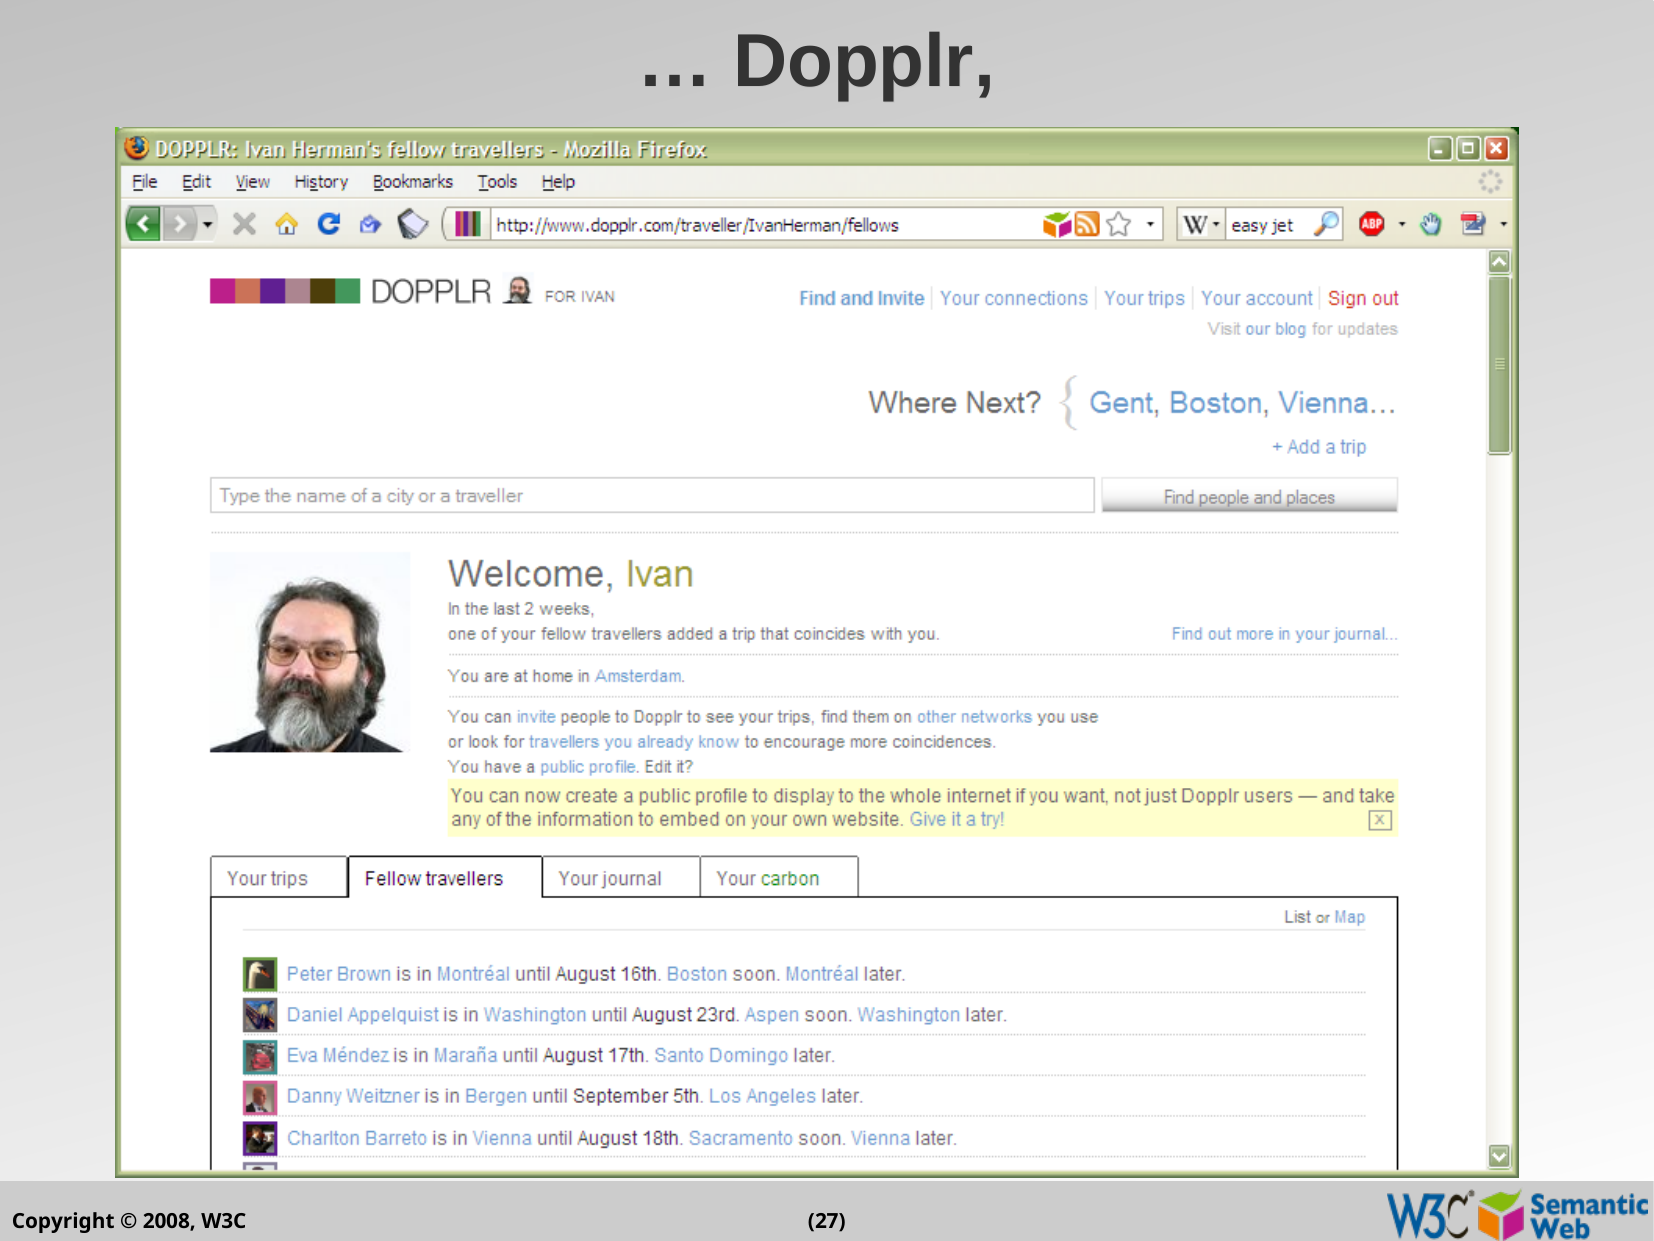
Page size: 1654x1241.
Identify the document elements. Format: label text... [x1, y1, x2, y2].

picture [1387, 1187, 1648, 1241]
picture [115, 127, 1519, 1178]
title … Dopplr, [0, 0, 1654, 119]
